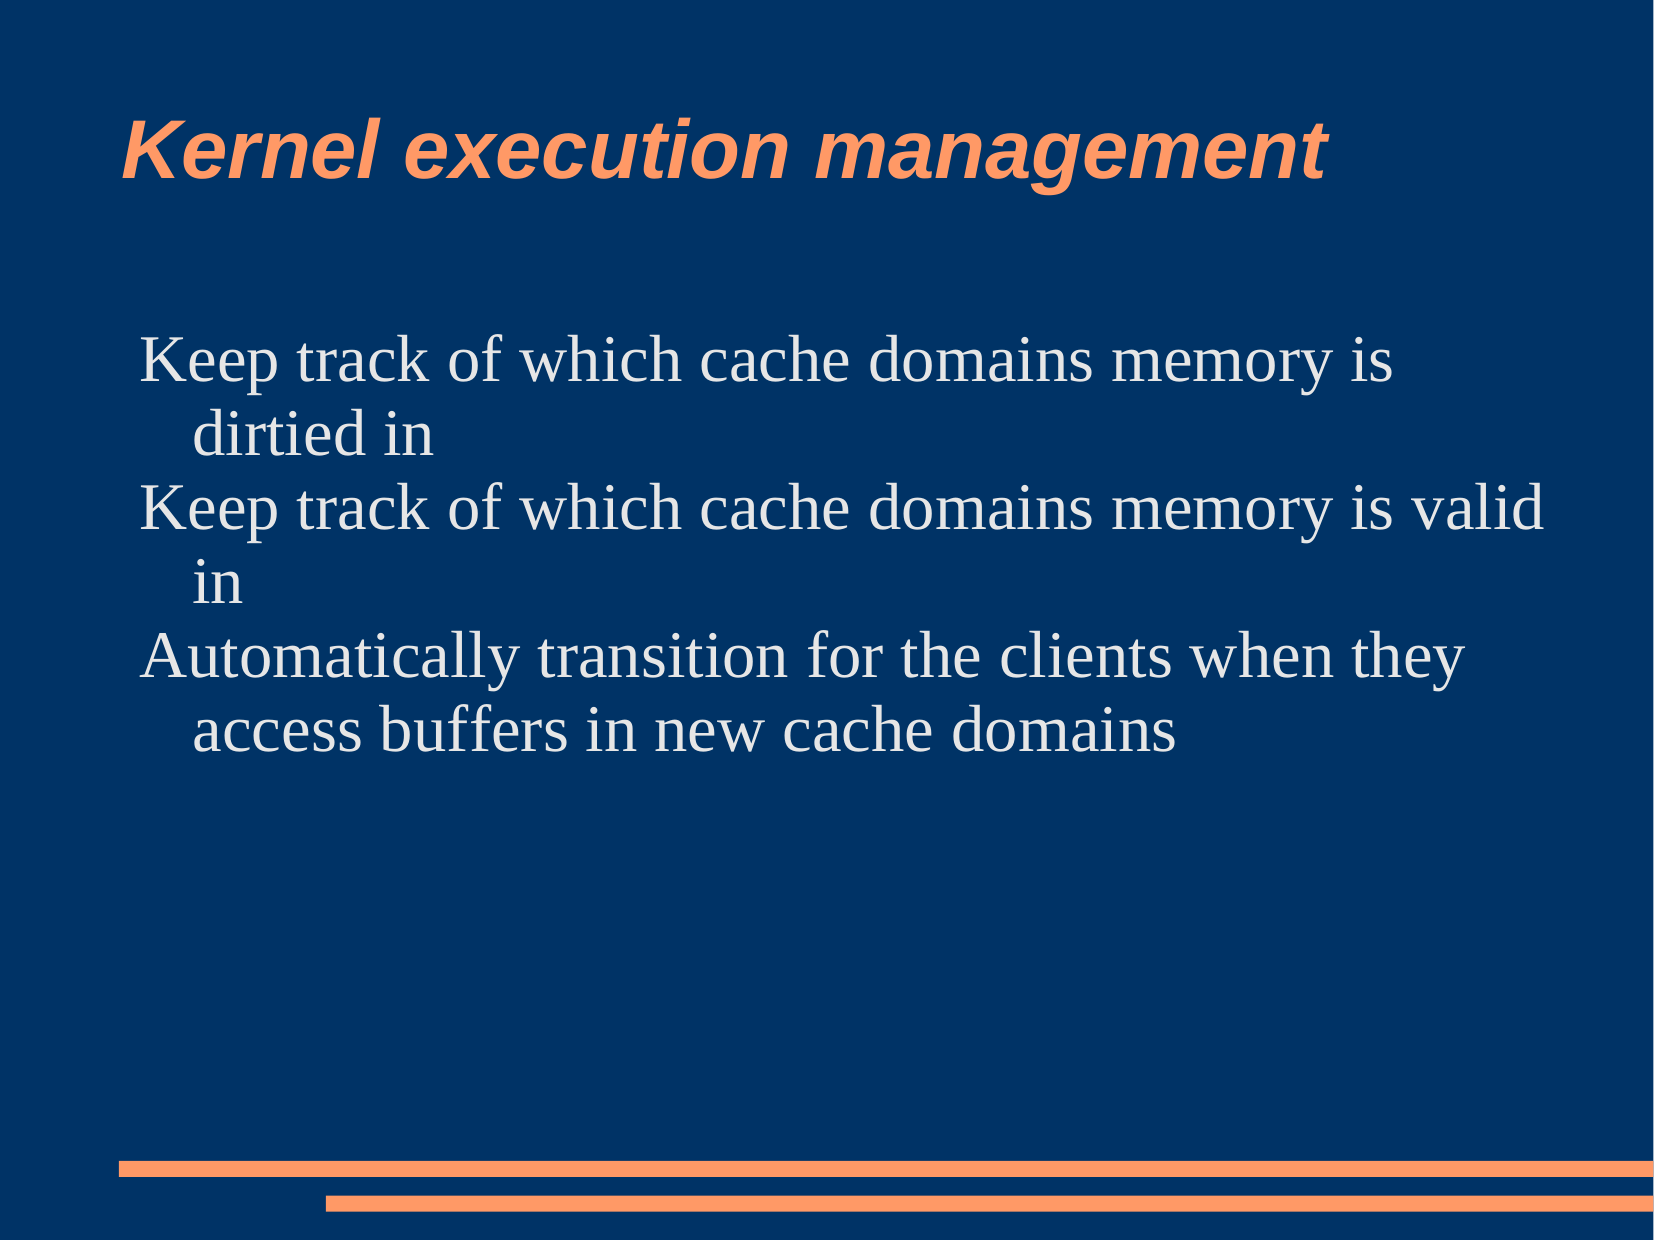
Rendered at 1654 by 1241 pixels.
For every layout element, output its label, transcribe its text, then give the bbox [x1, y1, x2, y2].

title Kernel execution management [121, 53, 1534, 247]
list Keep track of which cache domains memory is dirtied in Keep track of which cache domains memory is valid in Automatically transition for the clients when they access buffers in new cache domains [121, 322, 1561, 1118]
